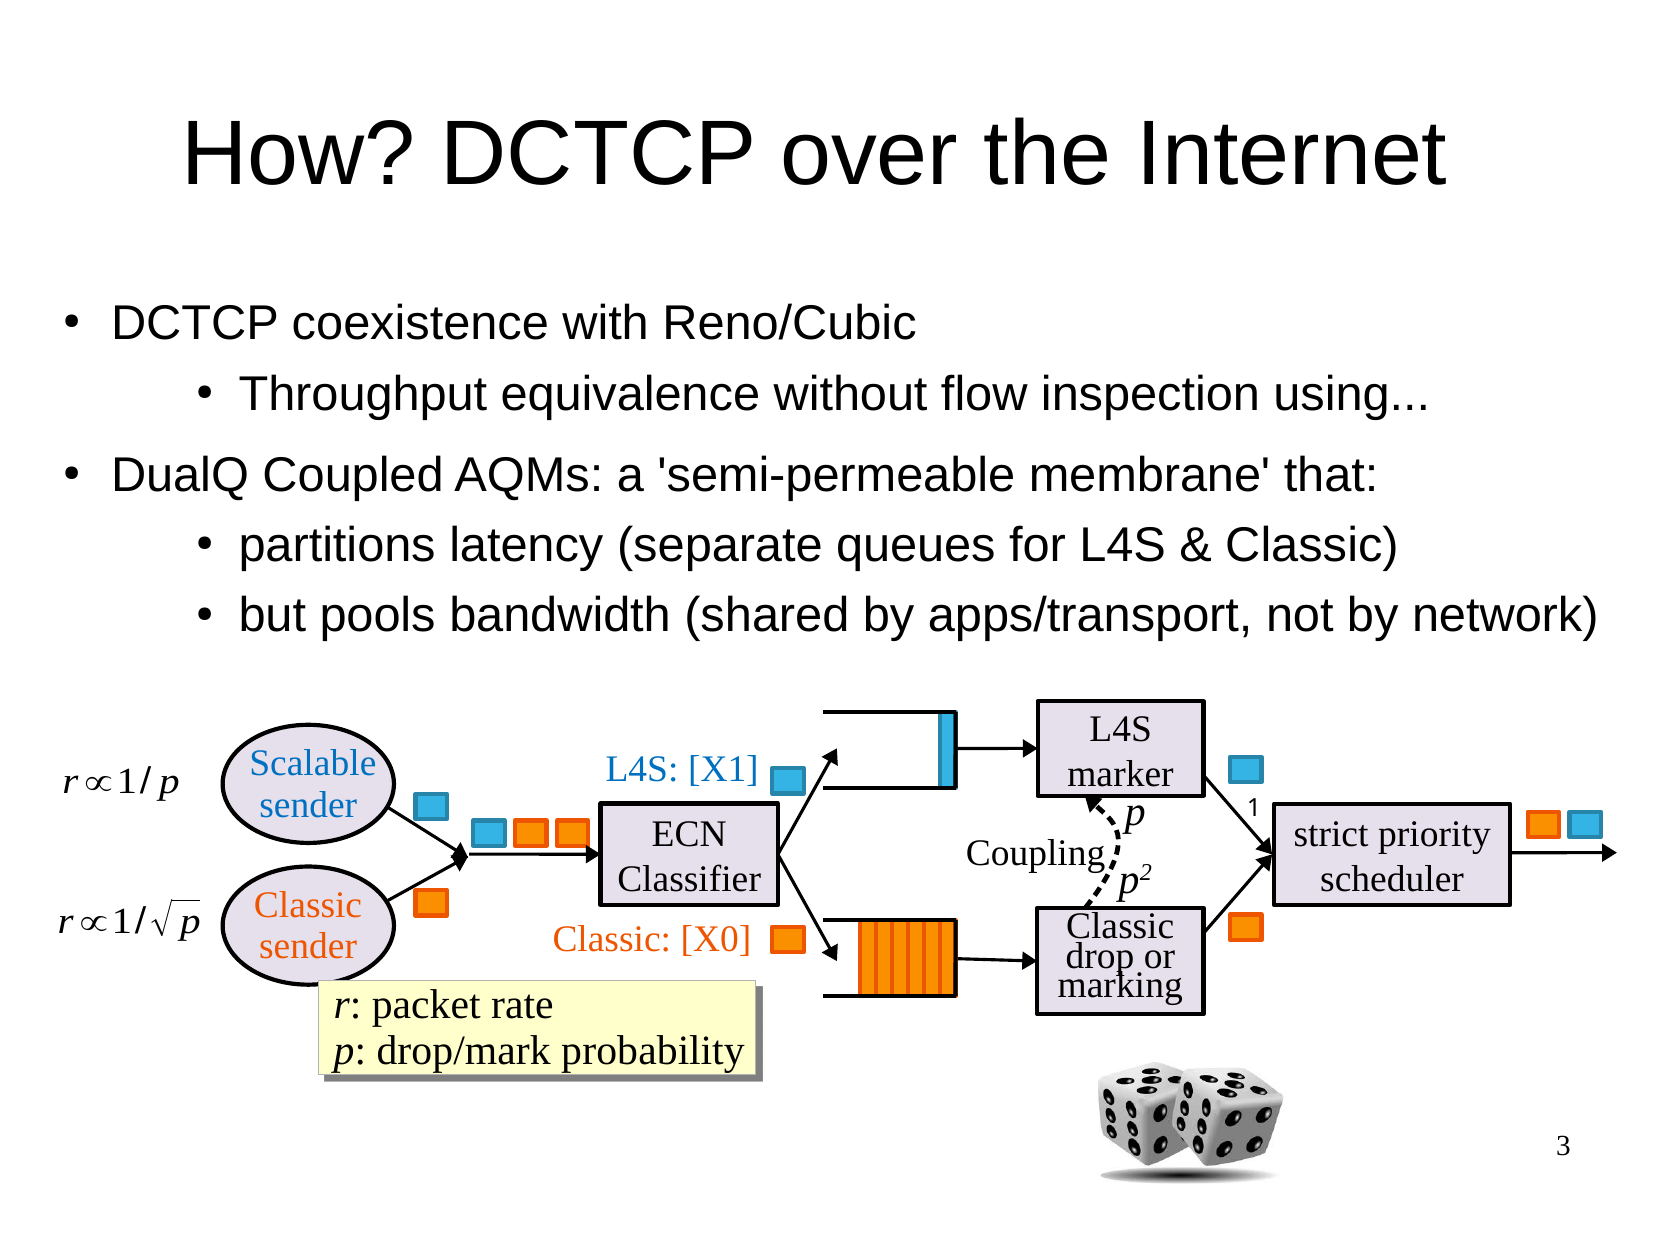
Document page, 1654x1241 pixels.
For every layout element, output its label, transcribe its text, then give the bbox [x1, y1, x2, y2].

text_box p2 [1104, 844, 1167, 910]
text_box [415, 793, 447, 820]
chart [47, 897, 212, 942]
text_box [772, 926, 804, 953]
text_box [514, 820, 547, 846]
text_box [939, 714, 953, 786]
text_box r: packet rate p: drop/mark probability [318, 980, 756, 1075]
text_box [860, 922, 953, 994]
text_box [473, 820, 505, 846]
text_box Classic sender [222, 866, 394, 985]
text_box Classic drop or marking [1037, 907, 1204, 1015]
text_box [415, 890, 447, 916]
text_box [1527, 811, 1560, 837]
text_box p [1110, 776, 1161, 842]
text_box ECN Classifier [600, 803, 778, 906]
text_box Scalable sender [222, 724, 394, 843]
text_box L4S: [X1] [584, 736, 774, 797]
text_box 1 [1208, 768, 1300, 846]
text_box [1569, 811, 1601, 837]
text_box [1230, 756, 1262, 768]
text_box Classic: [X0] [537, 906, 767, 967]
title How? DCTCP over the Internet [35, 49, 1595, 257]
text_box L4S marker [1037, 701, 1204, 796]
text_box Coupling [951, 820, 1121, 881]
chart [52, 760, 191, 802]
text_box [1230, 914, 1262, 940]
picture [1098, 1062, 1288, 1184]
text_box [774, 768, 804, 794]
text_box [557, 820, 589, 846]
list DCTCP coexistence with Reno/Cubic Throughput equivalence without flow inspection using... DualQ Coupled AQMs: a 'semi-permeable membrane' that: partitions latency (separate queues for L4S & Classic) but pools bandwidth (shared by apps/transport, not by network) [47, 295, 1607, 697]
text_box strict priority scheduler [1274, 803, 1511, 906]
